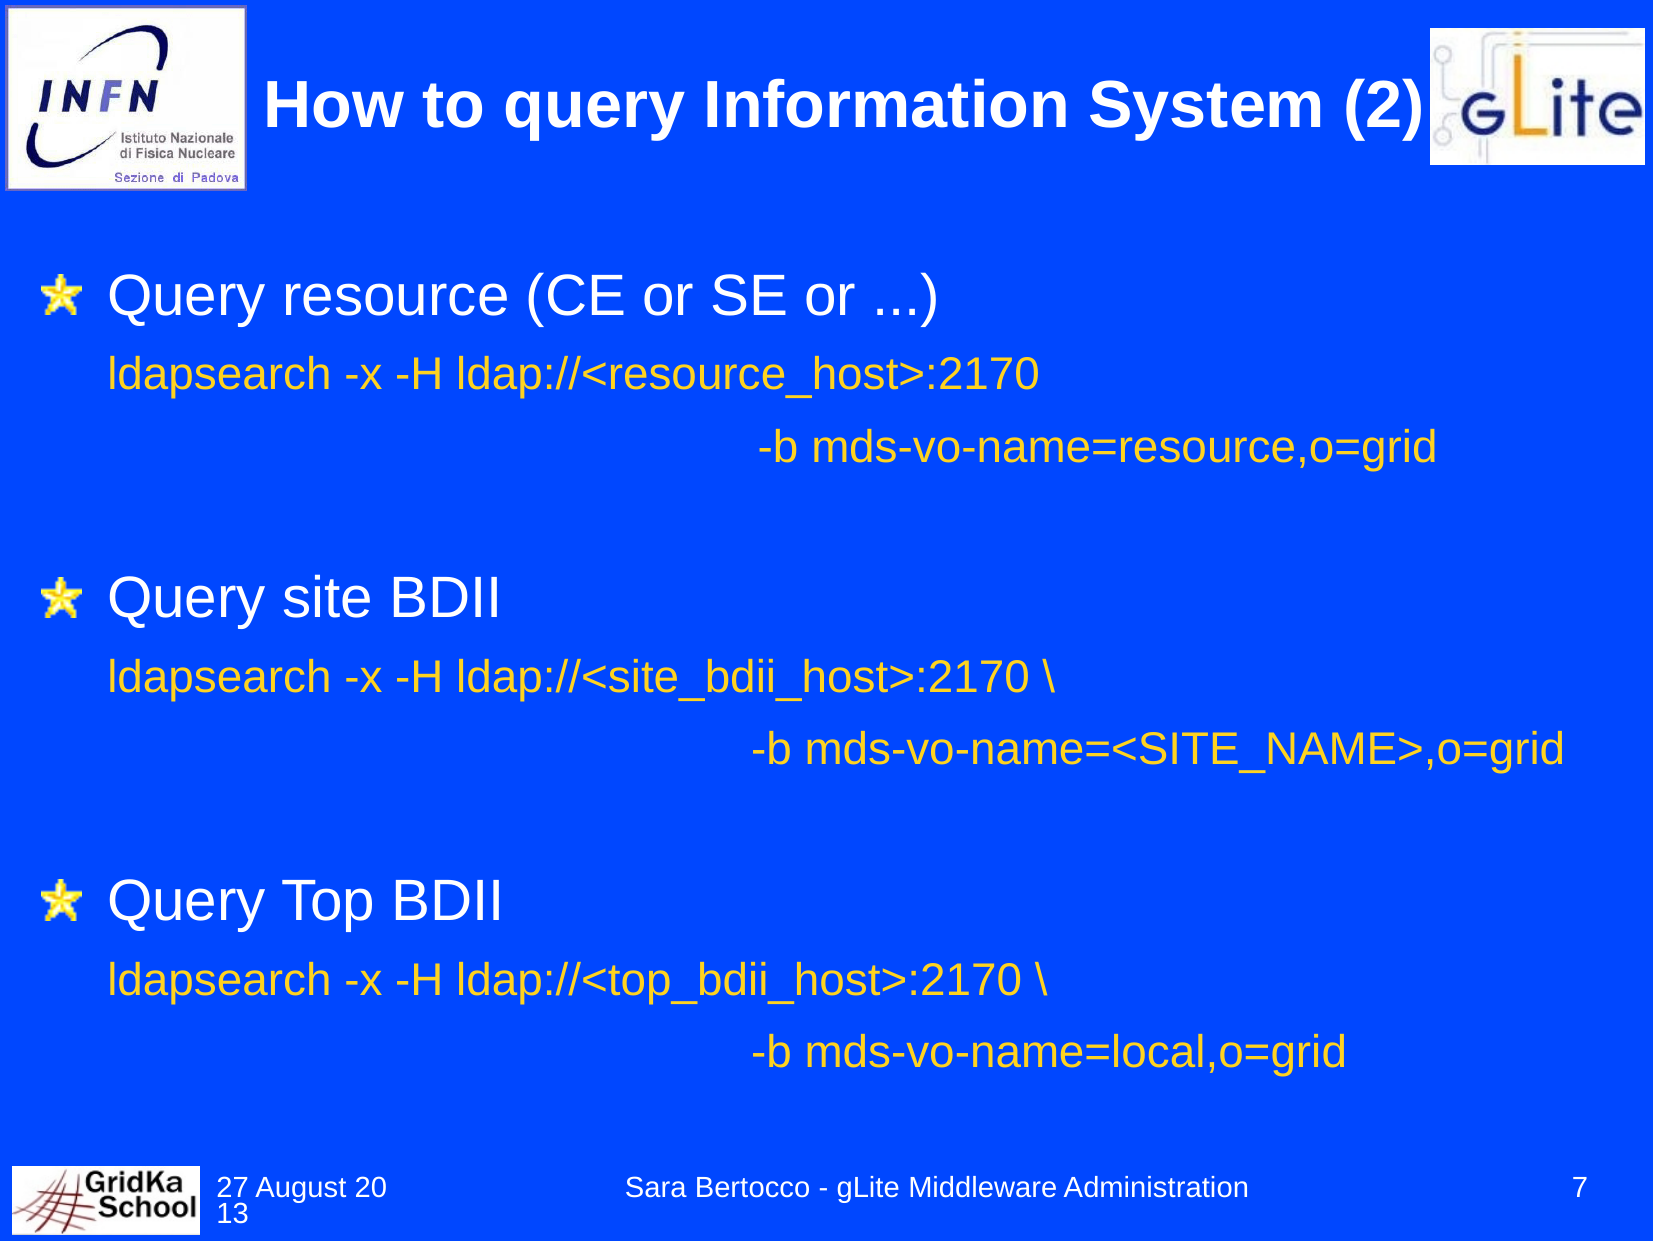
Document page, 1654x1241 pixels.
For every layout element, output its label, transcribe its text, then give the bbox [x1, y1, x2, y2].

text_box Query resource (CE or SE or ...) ldapsearch -x -H ldap://<resource_host>:2170 -b mds-vo-name=resource,o=grid Query site BDII ldapsearch -x -H ldap://<site_bdii_host>:2170 \ -b mds-vo-name=<SITE_NAME>,o=grid Query Top BDII ldapsearch -x -H ldap://<top_bdii_host>:2170 \ -b mds-vo-name=local,o=grid [26, 254, 1616, 1088]
title How to query Information System (2) [247, 25, 1645, 183]
picture [1430, 28, 1645, 165]
picture [5, 5, 247, 191]
picture [12, 1166, 200, 1235]
